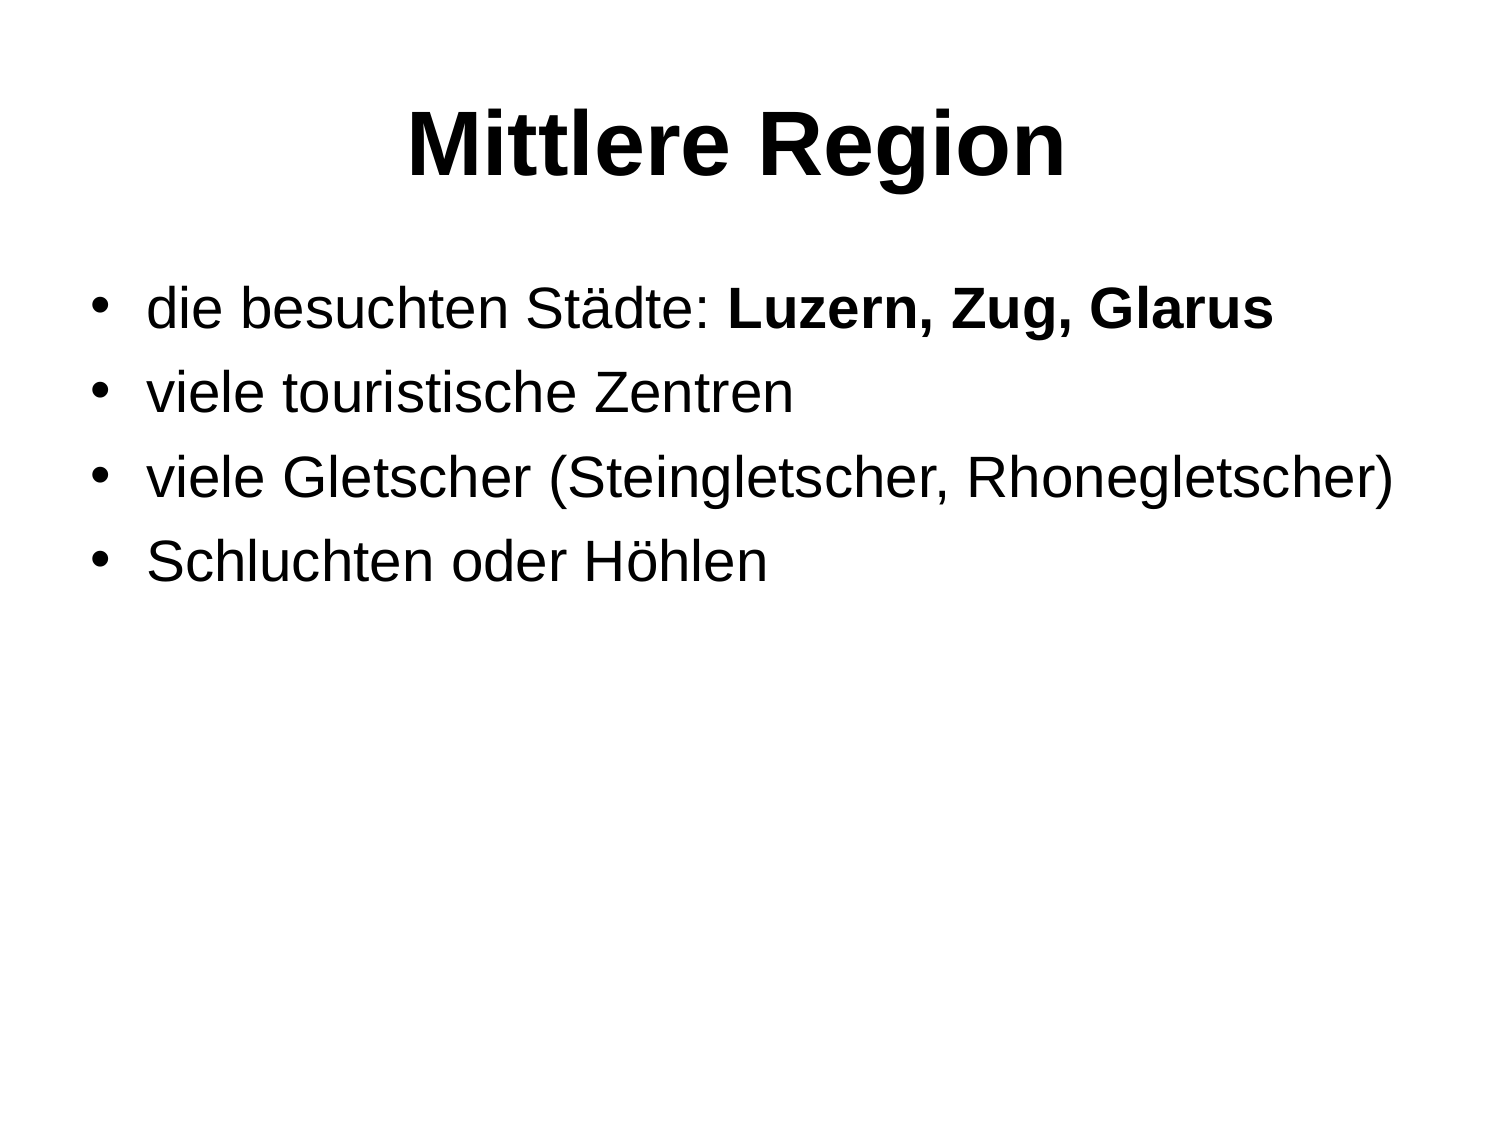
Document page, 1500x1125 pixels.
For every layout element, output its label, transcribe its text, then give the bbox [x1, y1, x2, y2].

list die besuchten Städte: Luzern, Zug, Glarus viele touristische Zentren viele Gletscher (Steingletscher, Rhonegletscher) Schluchten oder Höhlen [75, 262, 1426, 1006]
title Mittlere Region [75, 45, 1426, 233]
